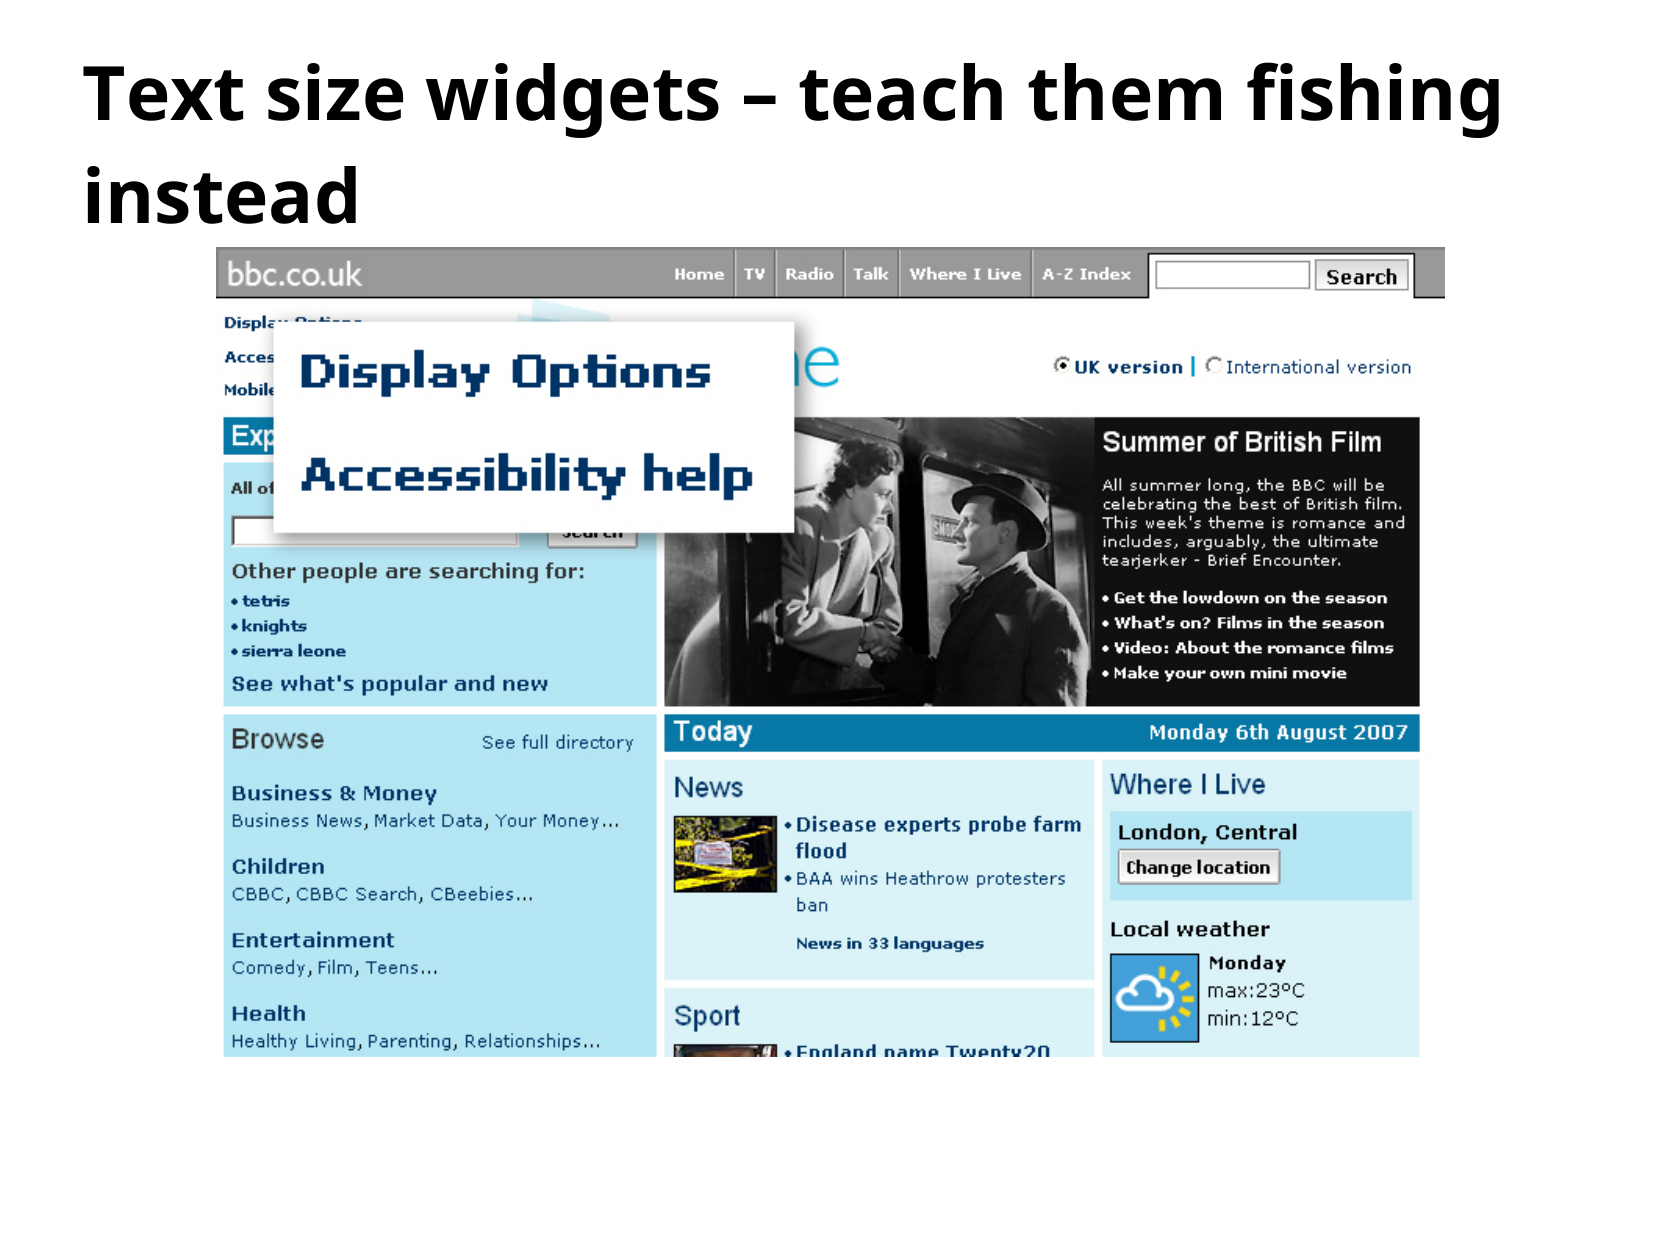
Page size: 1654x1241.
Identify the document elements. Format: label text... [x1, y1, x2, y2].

title Text size widgets – teach them fishing instead [82, 86, 1571, 200]
picture [216, 247, 1445, 1057]
